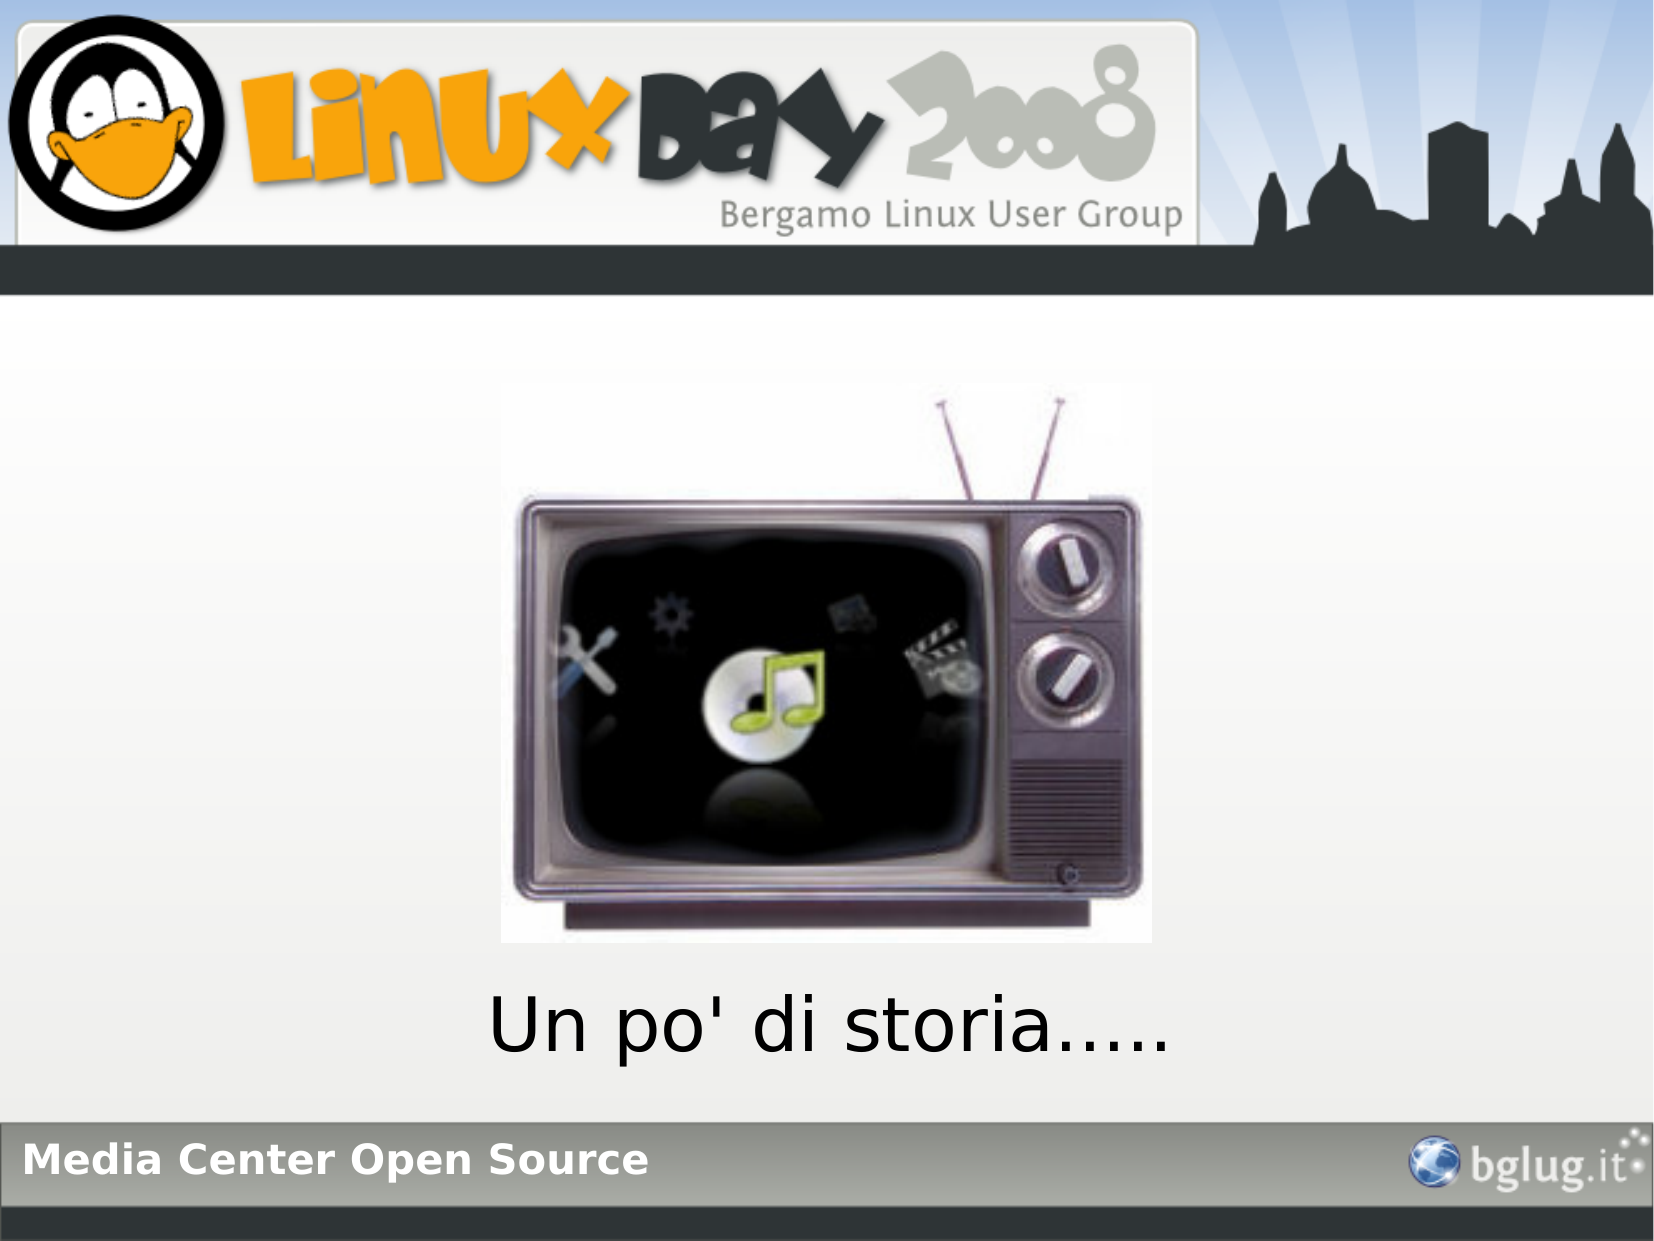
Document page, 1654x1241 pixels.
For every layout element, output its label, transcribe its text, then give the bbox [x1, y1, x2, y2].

text_box Un po' di storia..... [472, 974, 1189, 1077]
text_box Media Center Open Source [6, 1128, 665, 1241]
picture [0, 0, 1654, 1241]
